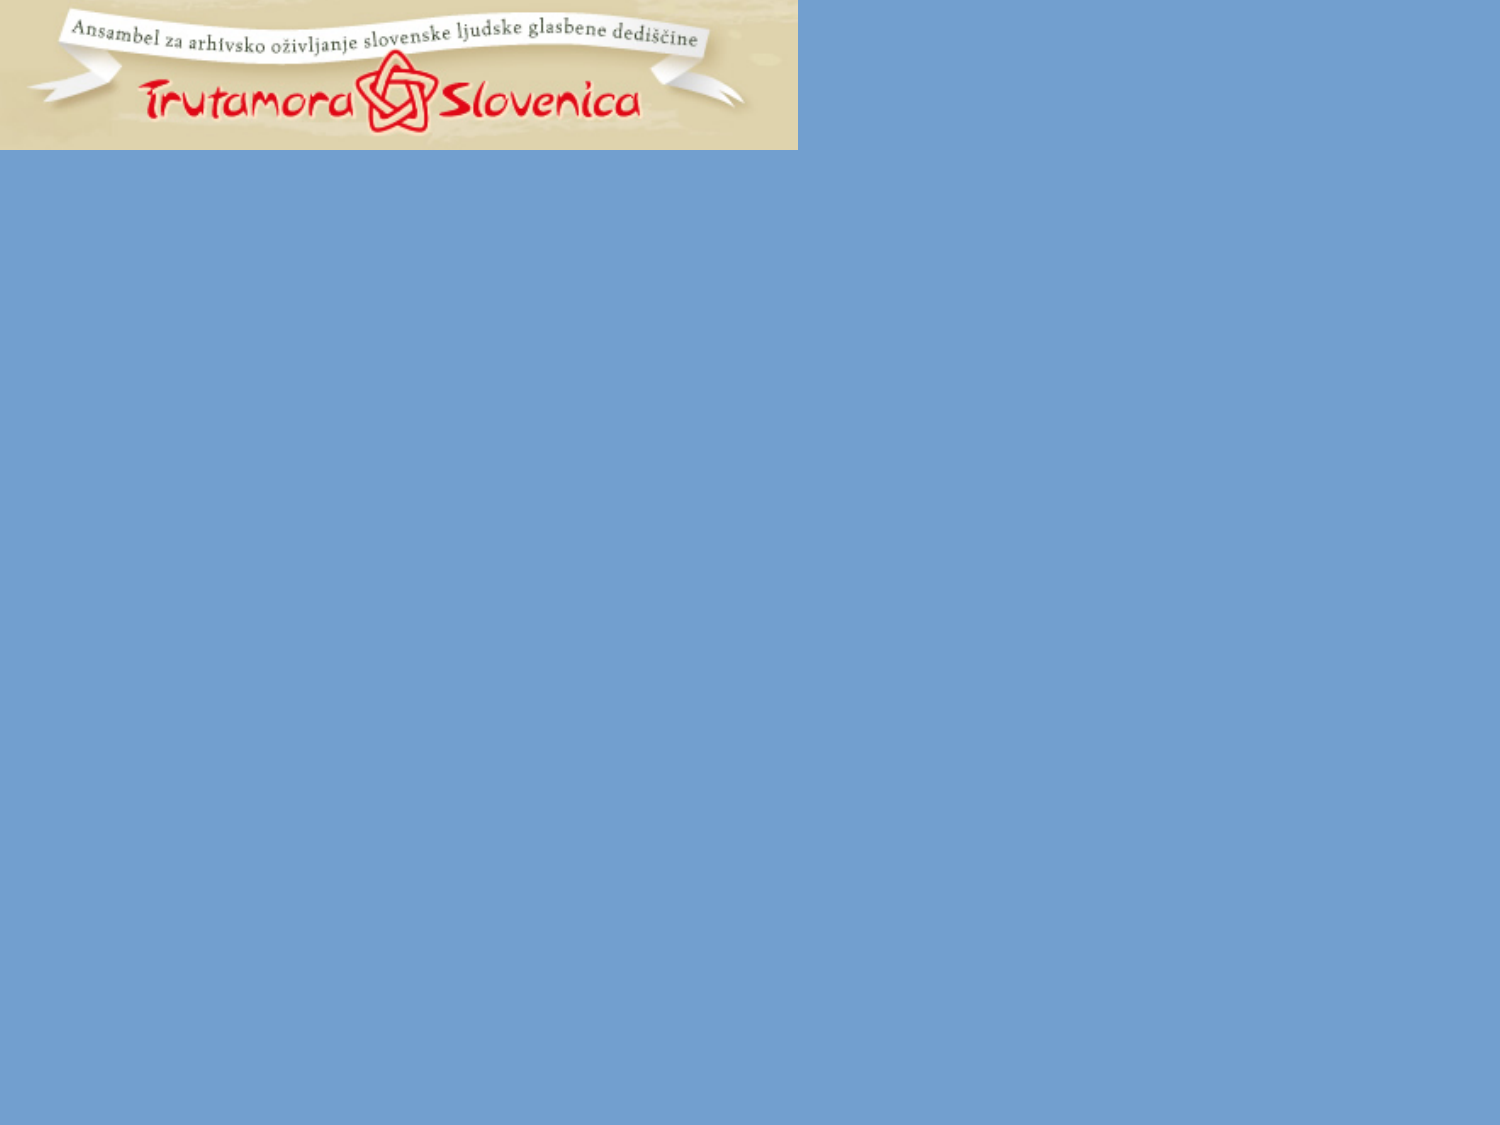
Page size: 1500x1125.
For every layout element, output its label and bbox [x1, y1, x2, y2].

picture [0, 0, 798, 150]
